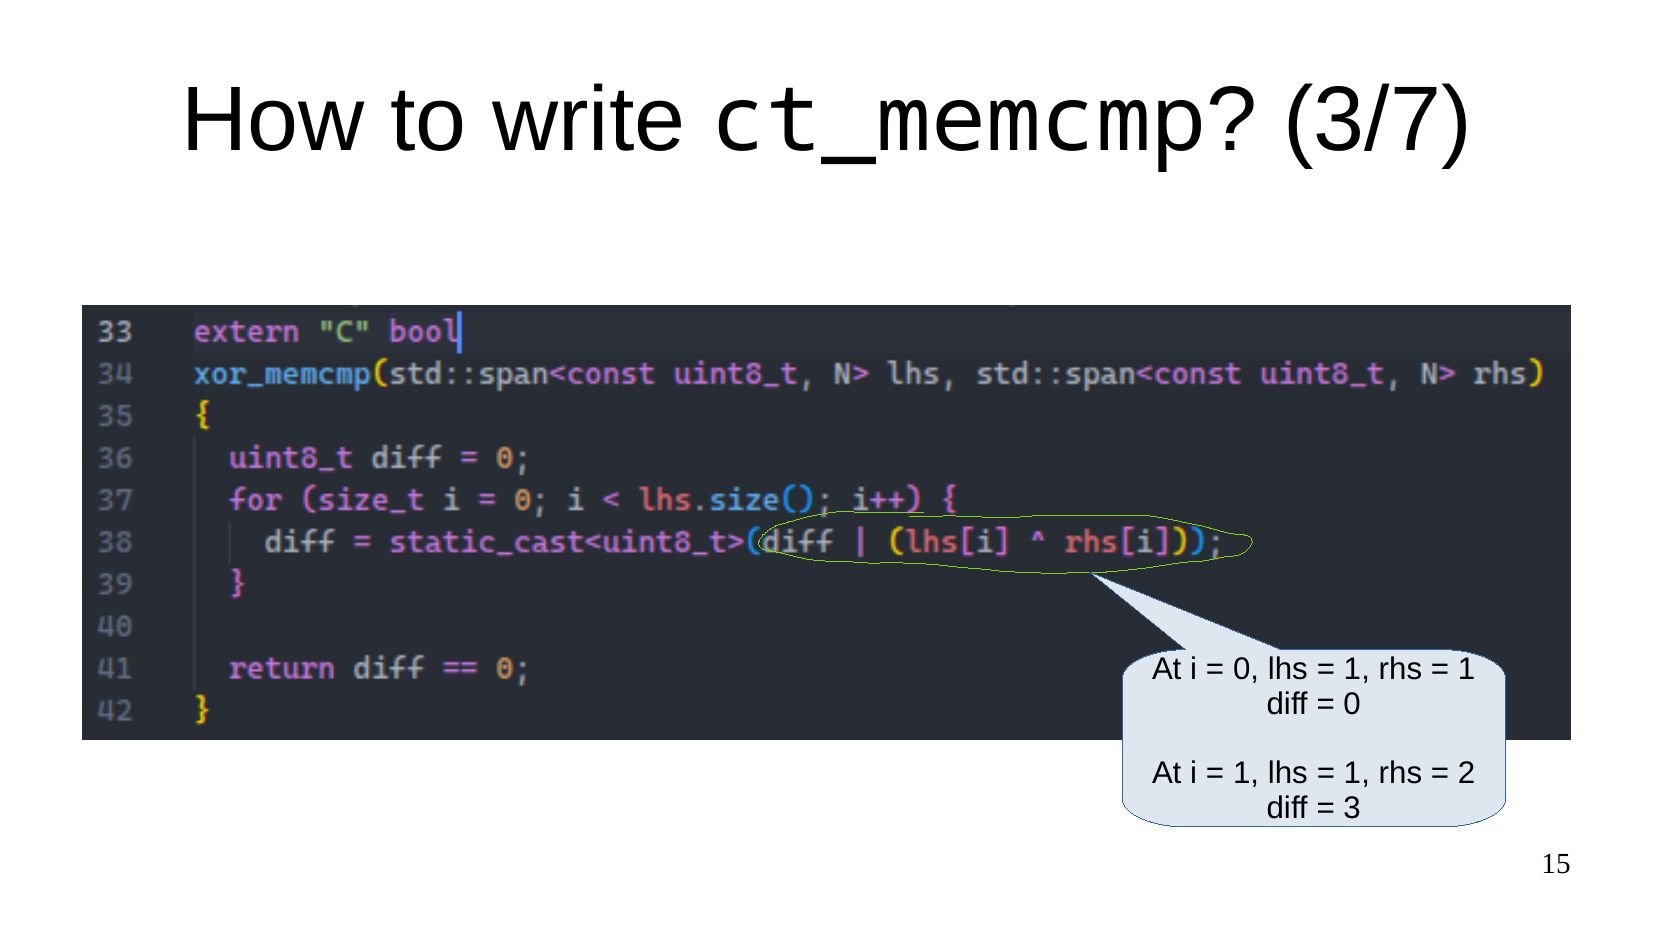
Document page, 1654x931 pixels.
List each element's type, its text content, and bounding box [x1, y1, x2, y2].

picture [82, 305, 1571, 740]
title How to write ct_memcmp? (3/7) [82, 37, 1571, 193]
text_box At i = 0, lhs = 1, rhs = 1 diff = 0 At i = 1, lhs = 1, rhs = 2 diff = 3 [1089, 572, 1506, 827]
